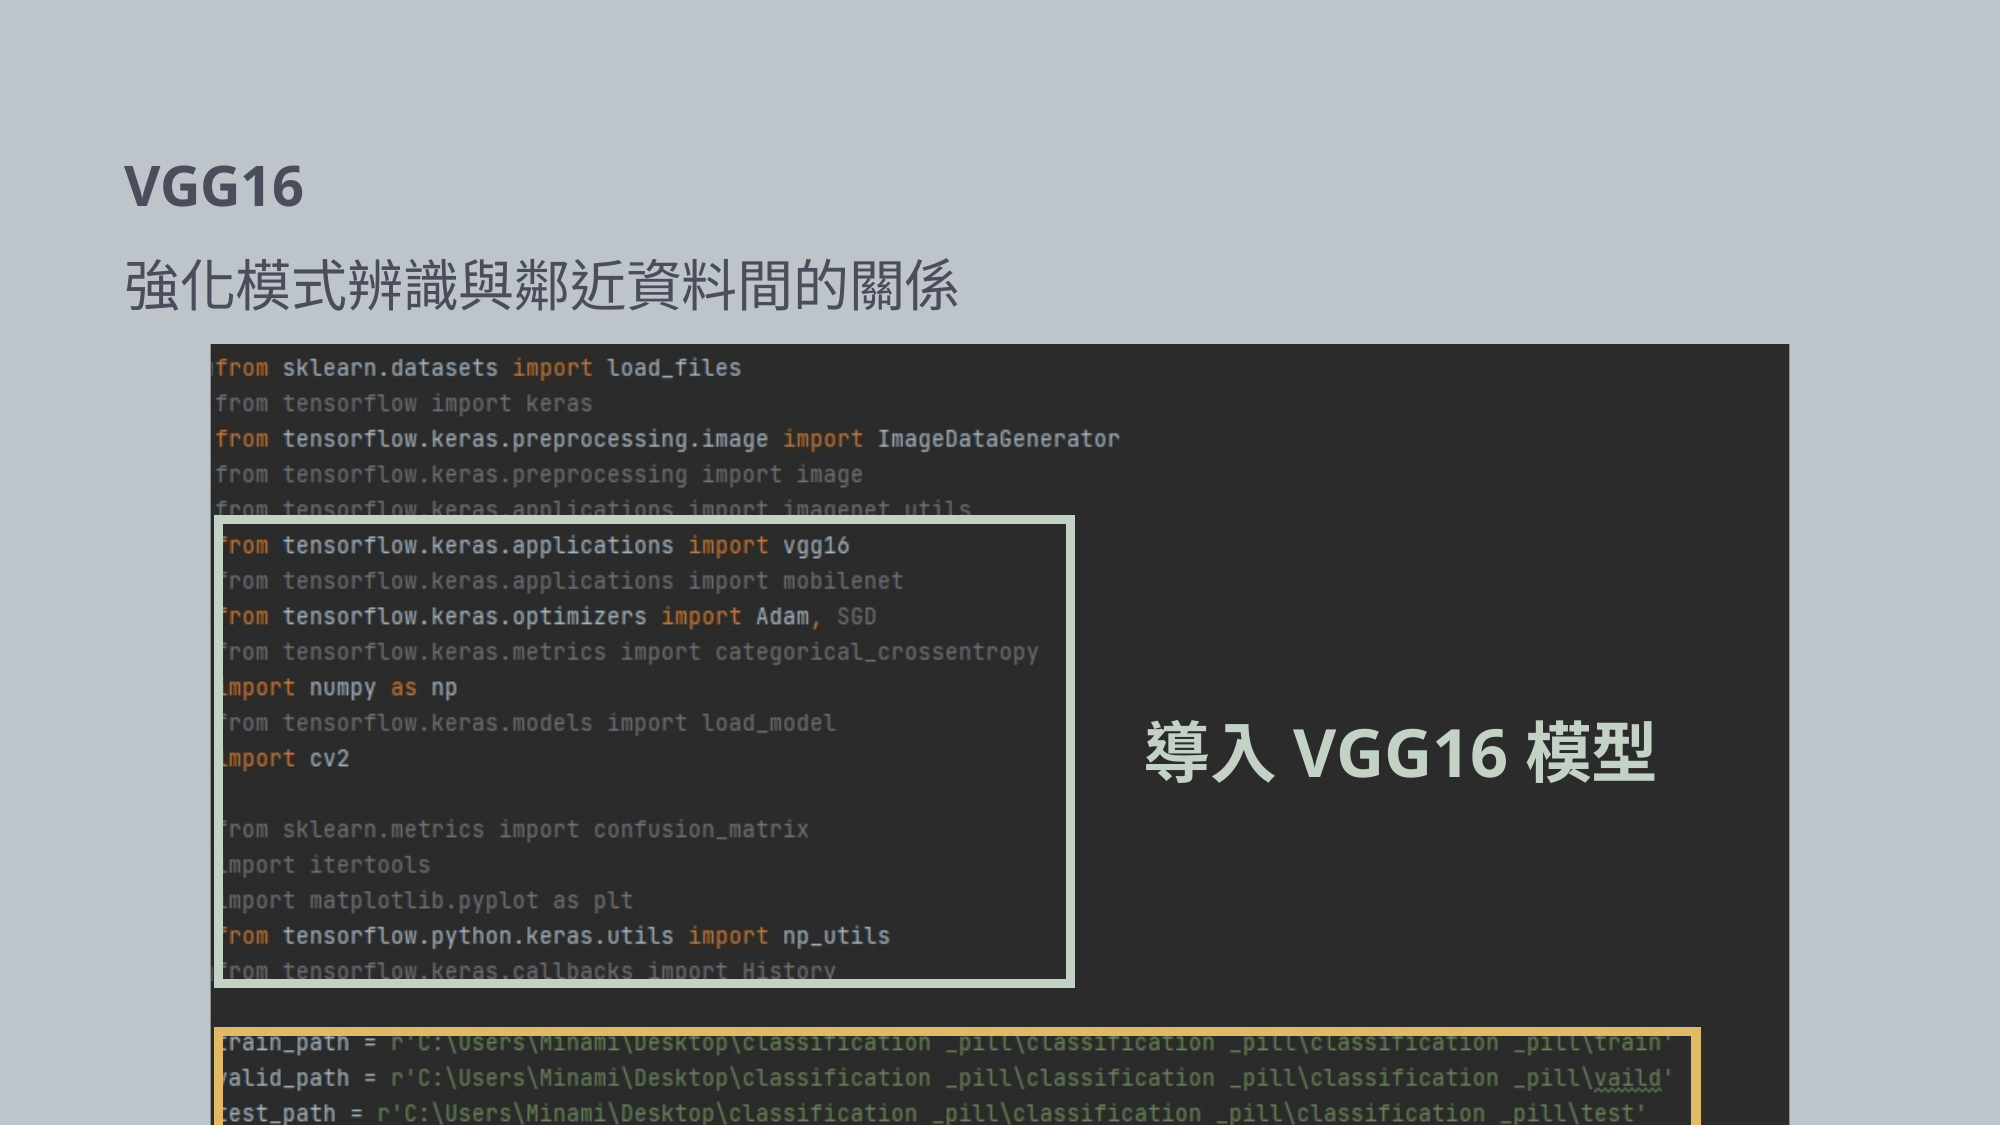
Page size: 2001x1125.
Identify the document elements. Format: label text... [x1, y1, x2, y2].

picture [210, 344, 1790, 1125]
text_box 導入VGG16模型 [1129, 703, 1647, 800]
text_box VGG16 強化模式辨識與鄰近資料間的關係 [109, 108, 1276, 327]
picture [223, 1036, 1691, 1125]
